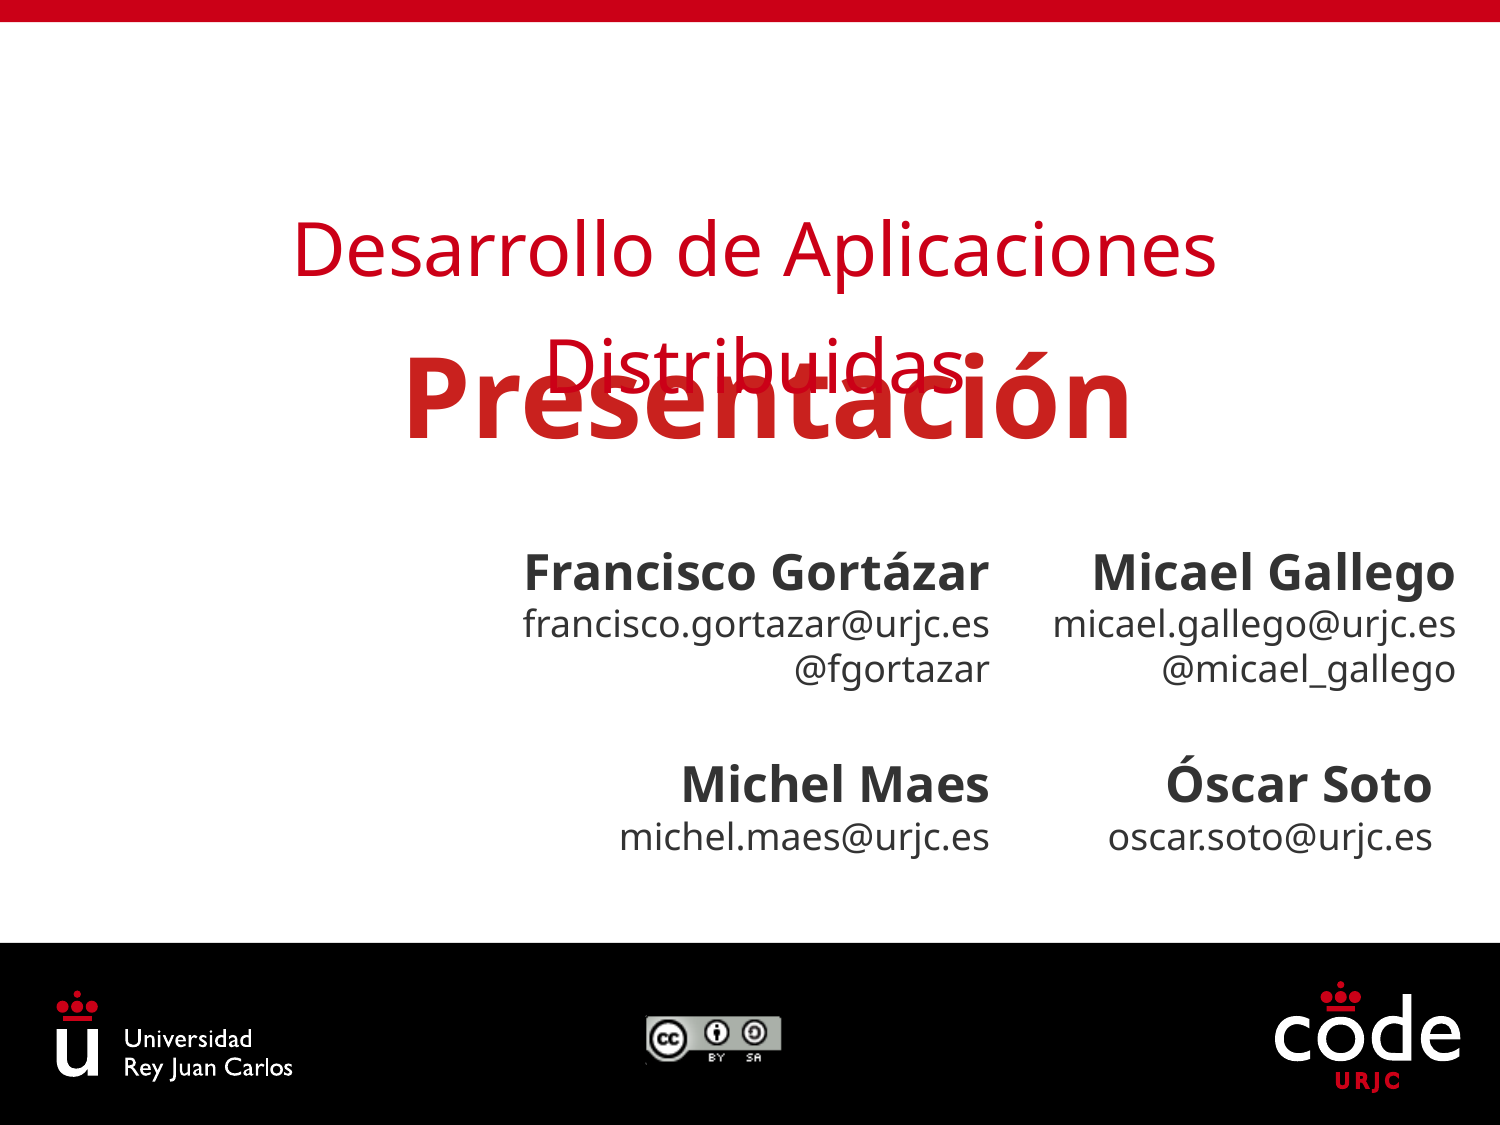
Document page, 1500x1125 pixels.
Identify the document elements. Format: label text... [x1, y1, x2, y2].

text_box Desarrollo de Aplicaciones Distribuidas [139, 173, 1372, 275]
text_box Francisco Gortázar francisco.gortazar@urjc.es @fgortazar [493, 532, 1006, 698]
picture [645, 1015, 783, 1065]
text_box Micael Gallego micael.gallego@urjc.es @micael_gallego [1006, 532, 1472, 698]
text_box [0, 942, 1500, 1125]
text_box [0, 0, 1500, 23]
text_box Michel Maes michel.maes@urjc.es [493, 745, 936, 911]
list Presentación [175, 317, 1361, 447]
text_box Óscar Soto oscar.soto@urjc.es [936, 745, 1449, 911]
